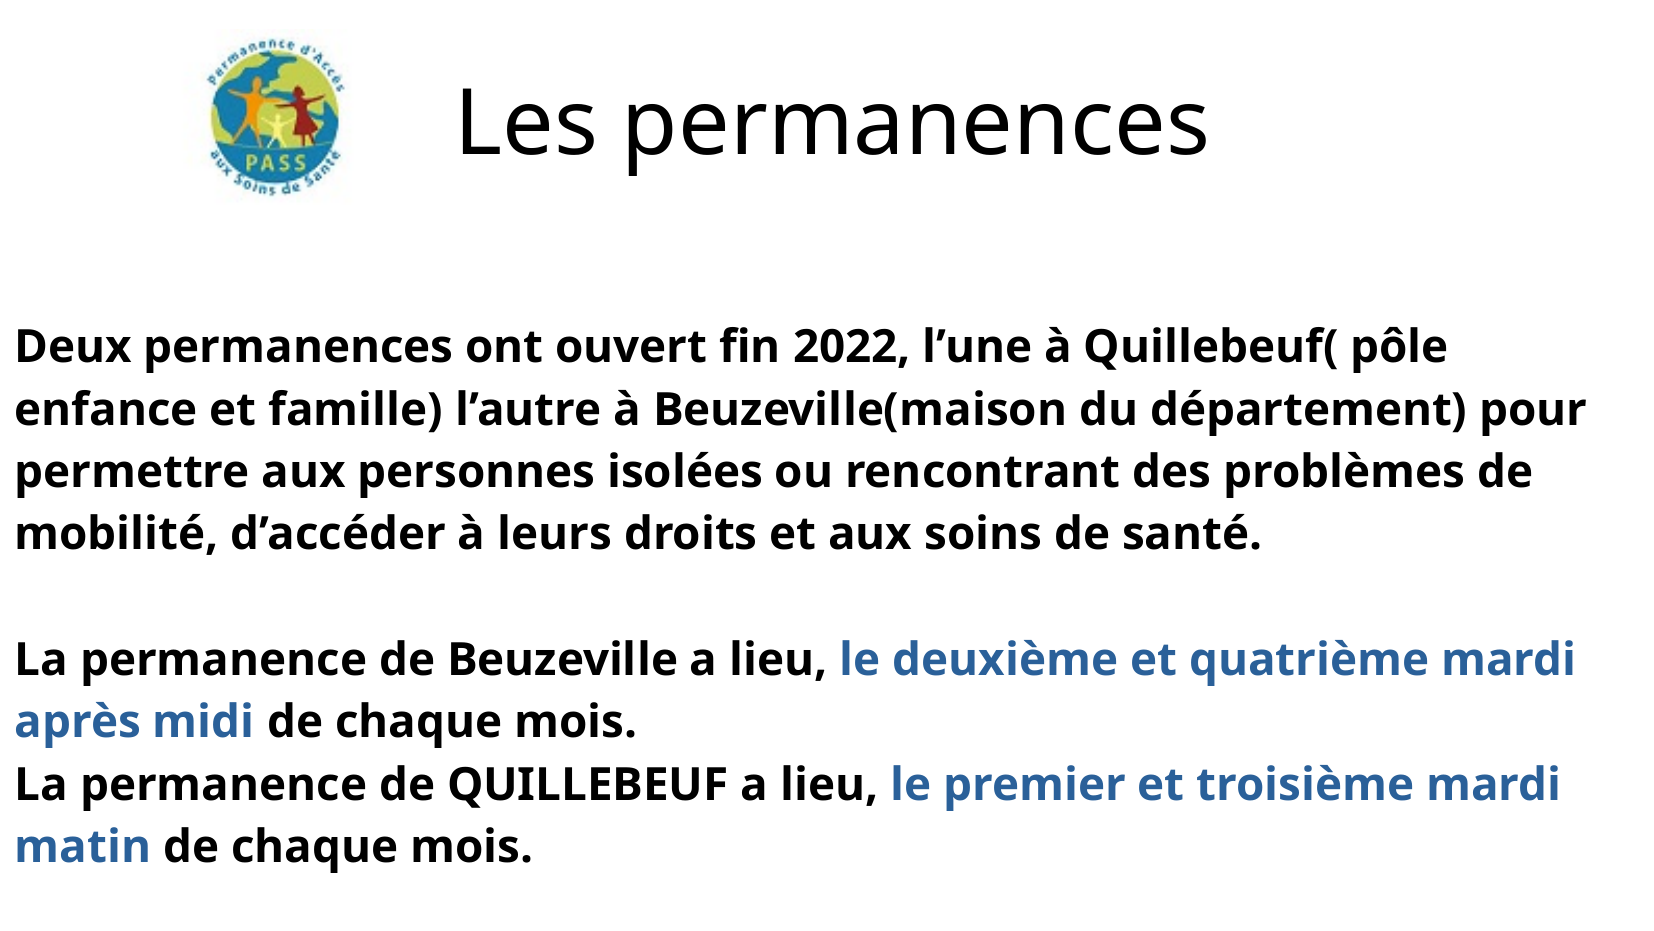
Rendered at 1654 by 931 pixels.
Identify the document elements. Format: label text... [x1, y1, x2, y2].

picture [118, 29, 443, 205]
title Les permanences [88, 29, 1577, 207]
text_box Deux permanences ont ouvert fin 2022, l’une à Quillebeuf( pôle enfance et famille) l’autre à Beuzeville(maison du département) pour permettre aux personnes isolées ou rencontrant des problèmes de mobilité, d’accéder à leurs droits et aux soins de santé. La permanence de Beuzeville a lieu, le deuxième et quatrième mardi après midi de chaque mois. La permanence de QUILLEBEUF a lieu, le premier et troisième mardi matin de chaque mois. [0, 207, 1630, 931]
